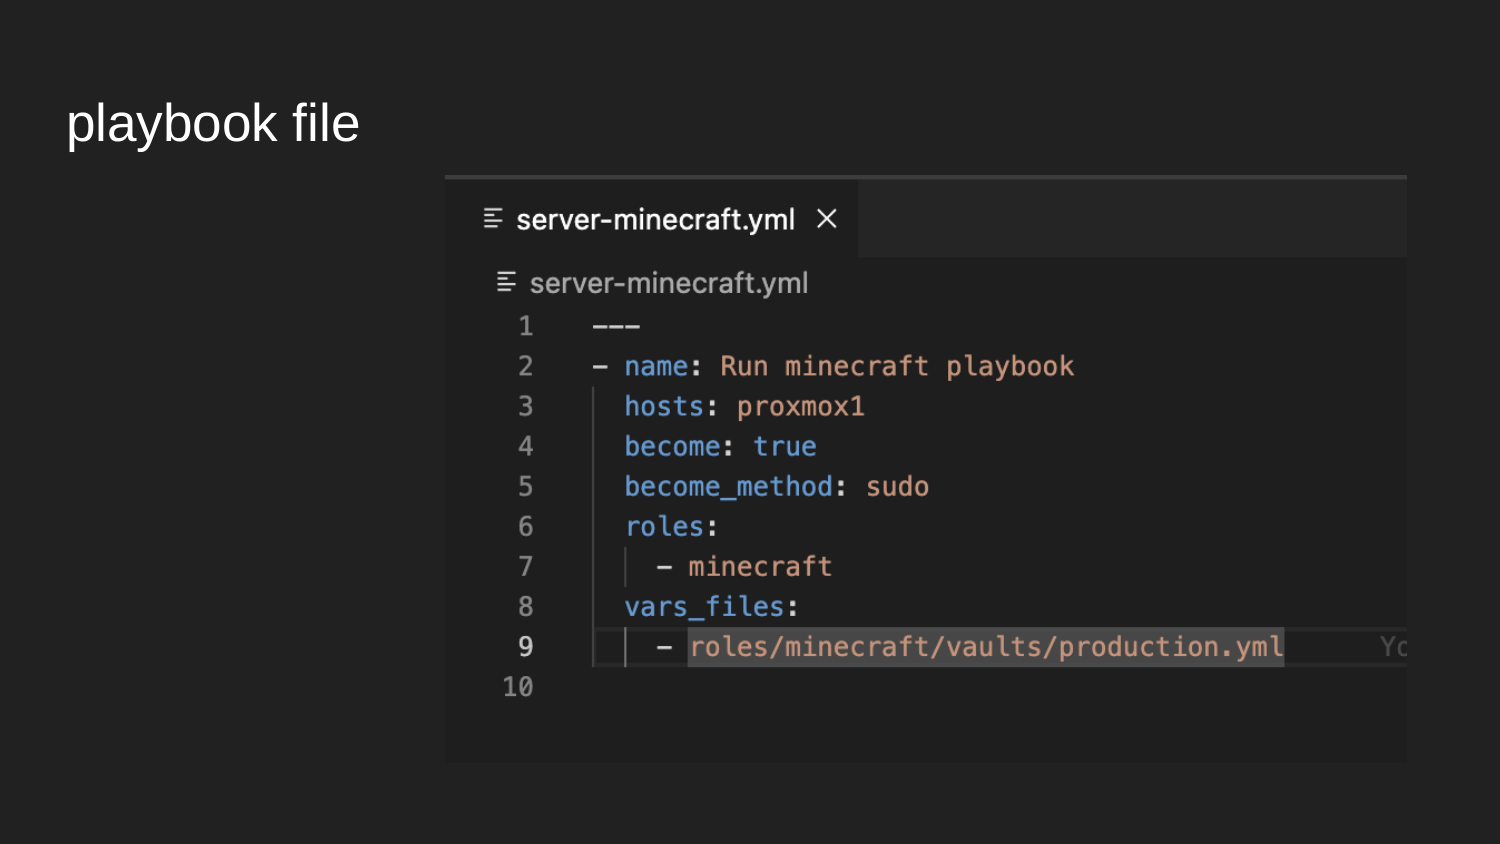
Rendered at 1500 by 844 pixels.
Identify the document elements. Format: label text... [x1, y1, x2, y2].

title playbook file [51, 72, 1449, 167]
picture [445, 175, 1407, 763]
